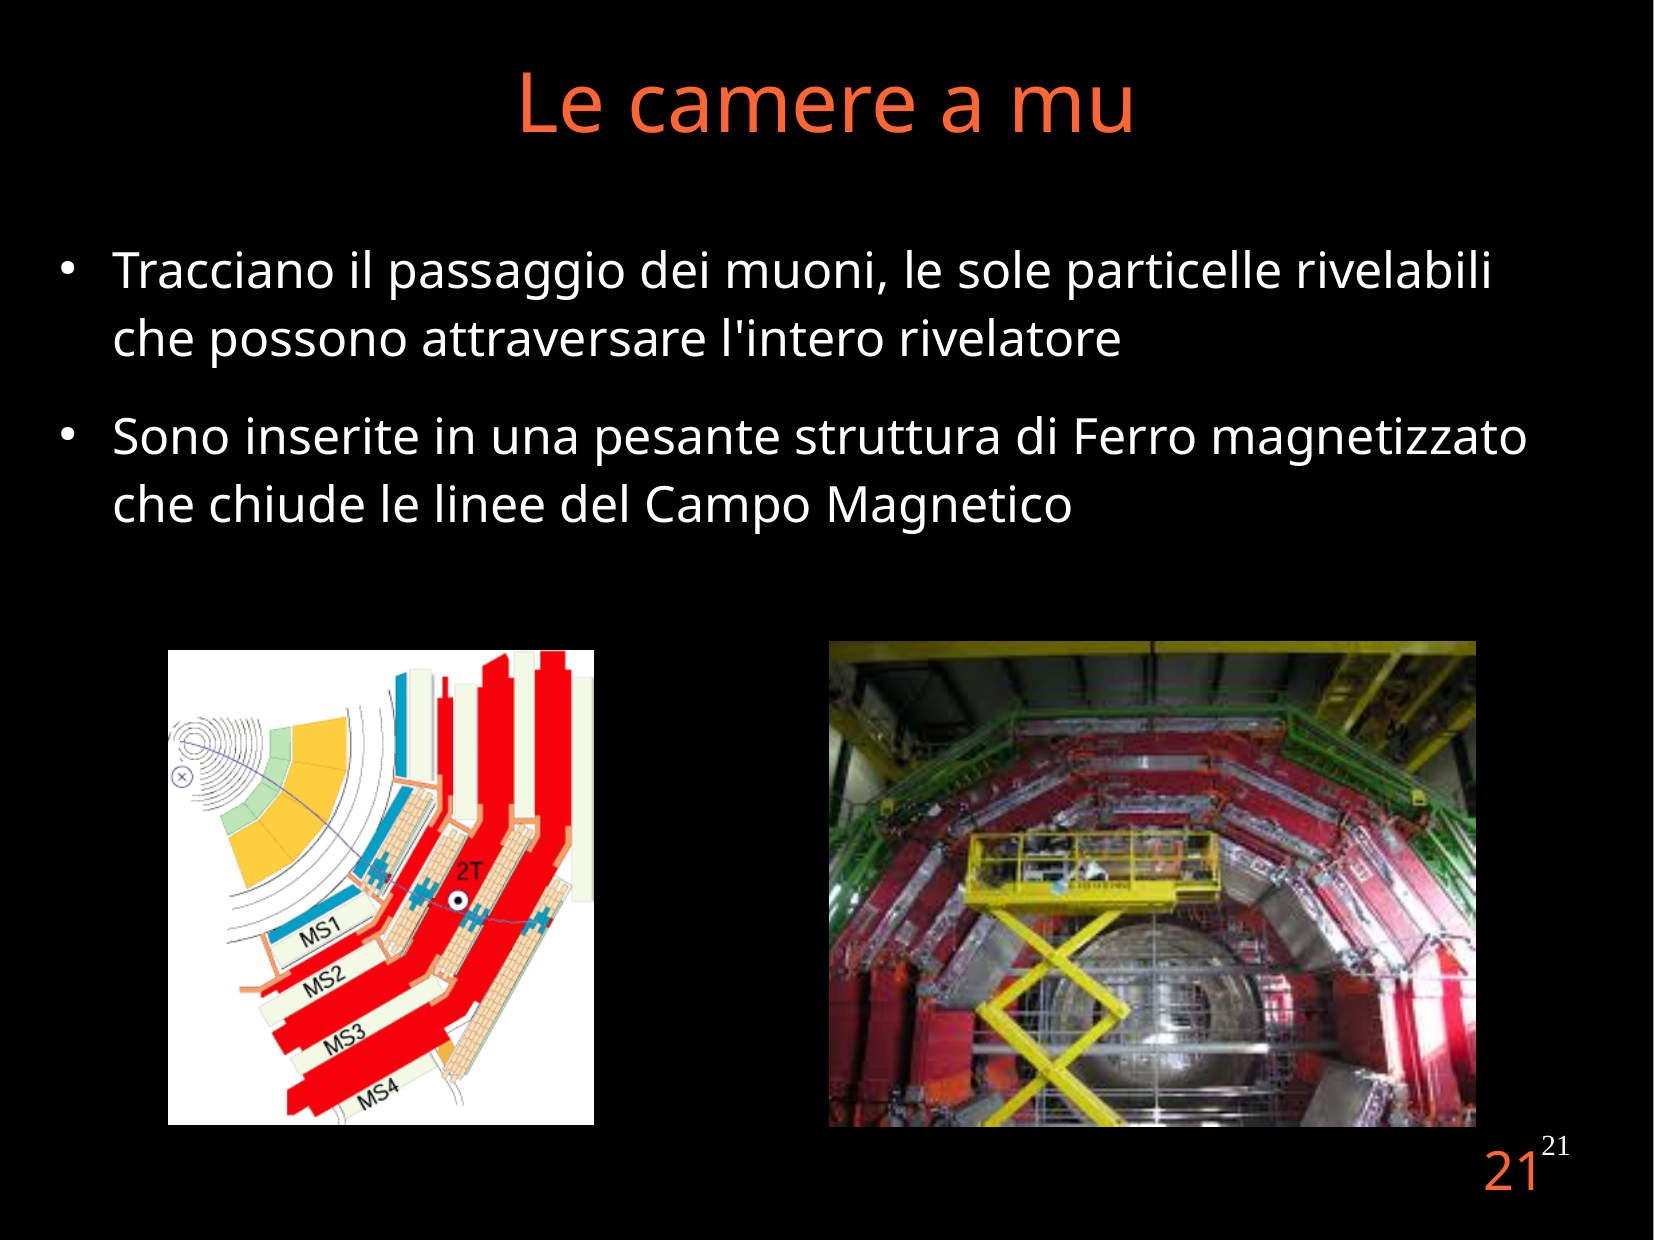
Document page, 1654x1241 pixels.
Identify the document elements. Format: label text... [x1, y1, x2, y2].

title Le camere a mu [82, 47, 1571, 153]
list Tracciano il passaggio dei muoni, le sole particelle rivelabili che possono attraversare l'intero rivelatore Sono inserite in una pesante struttura di Ferro magnetizzato che chiude le linee del Campo Magnetico [41, 234, 1576, 1142]
picture [829, 641, 1476, 1127]
picture [168, 650, 594, 1126]
